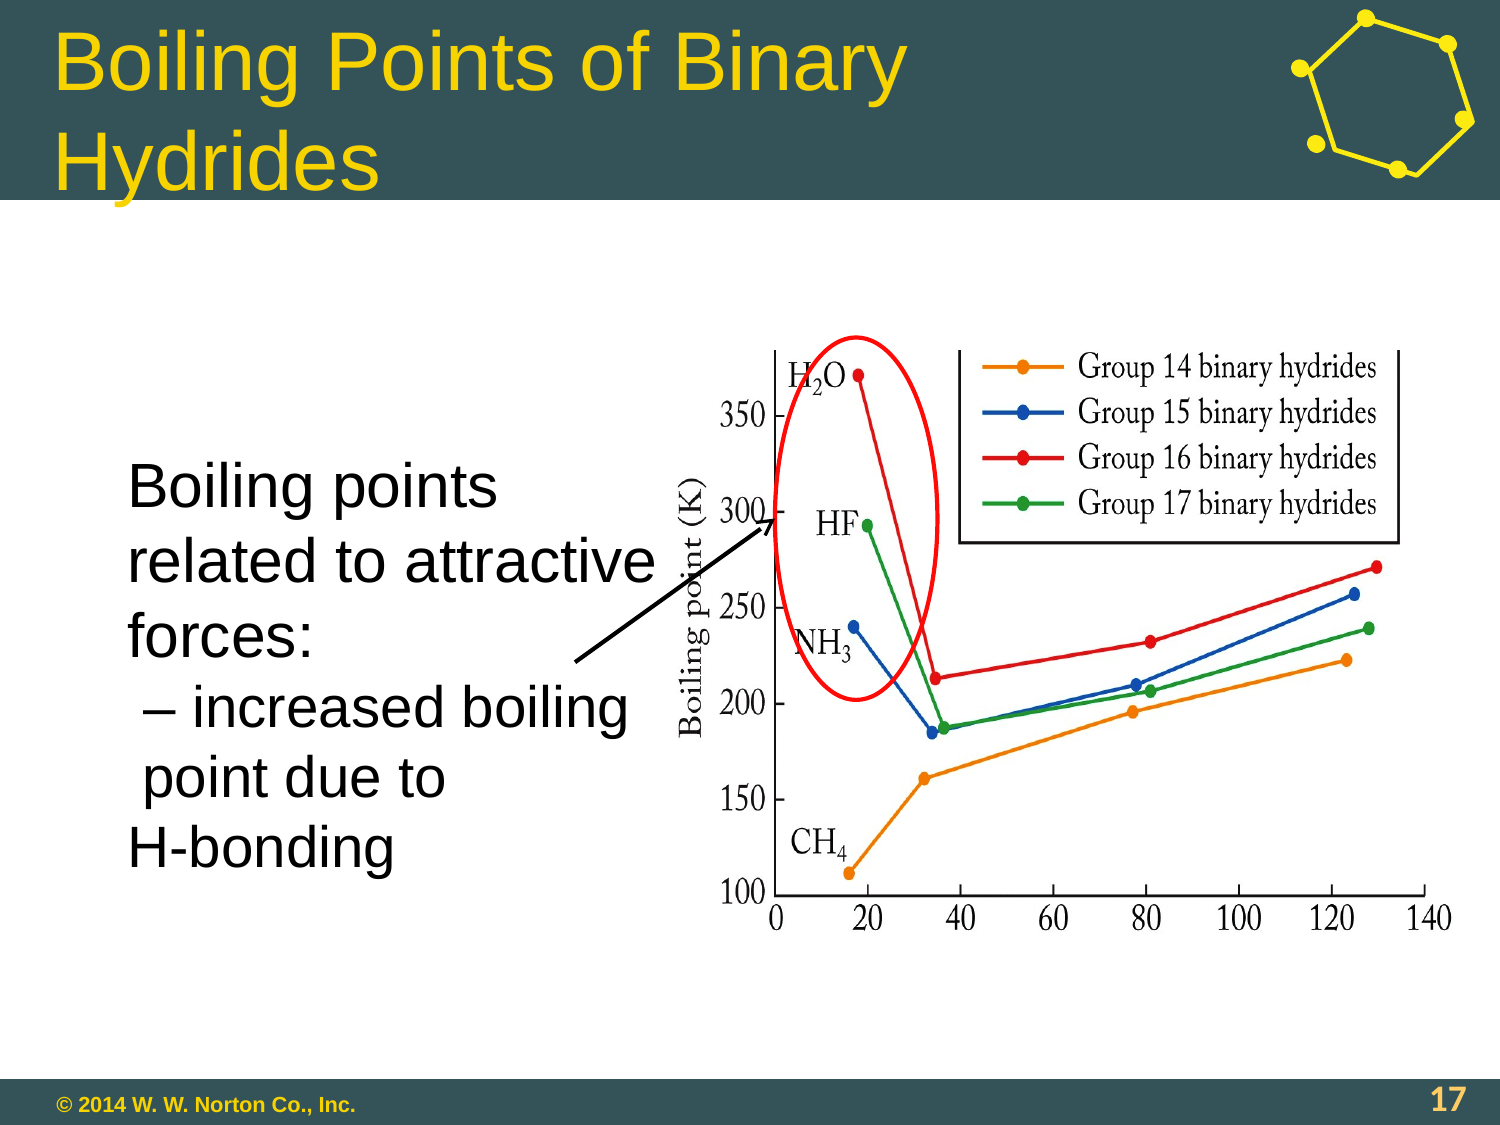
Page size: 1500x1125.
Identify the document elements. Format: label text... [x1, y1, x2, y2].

picture [662, 350, 1463, 954]
slide_number <number> [1412, 1074, 1482, 1119]
text_box Boiling points related to attractive forces: – increased boiling point due to H-bonding [112, 437, 675, 888]
title Boiling Points of Binary Hydrides [37, 19, 1118, 195]
picture [778, 350, 935, 697]
